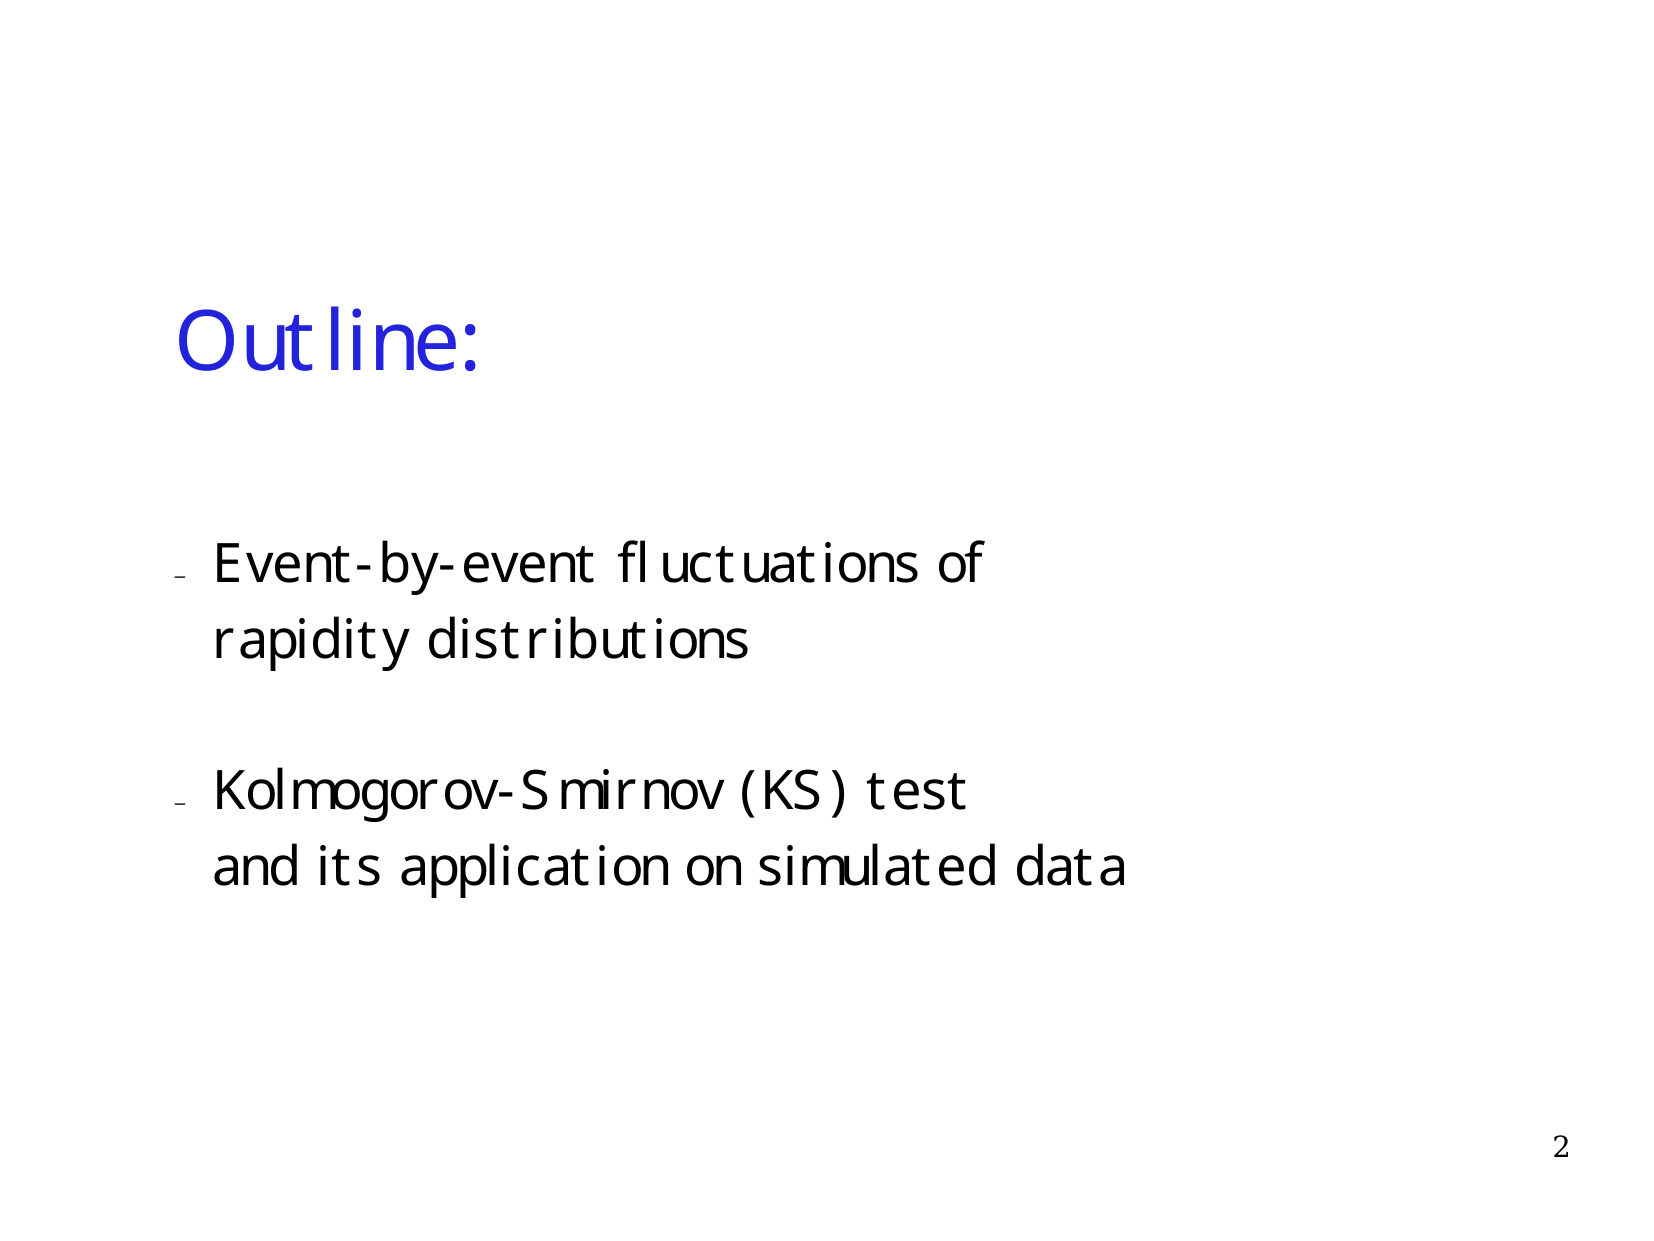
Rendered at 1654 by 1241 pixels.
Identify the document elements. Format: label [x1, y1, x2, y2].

chart [173, 285, 1162, 898]
